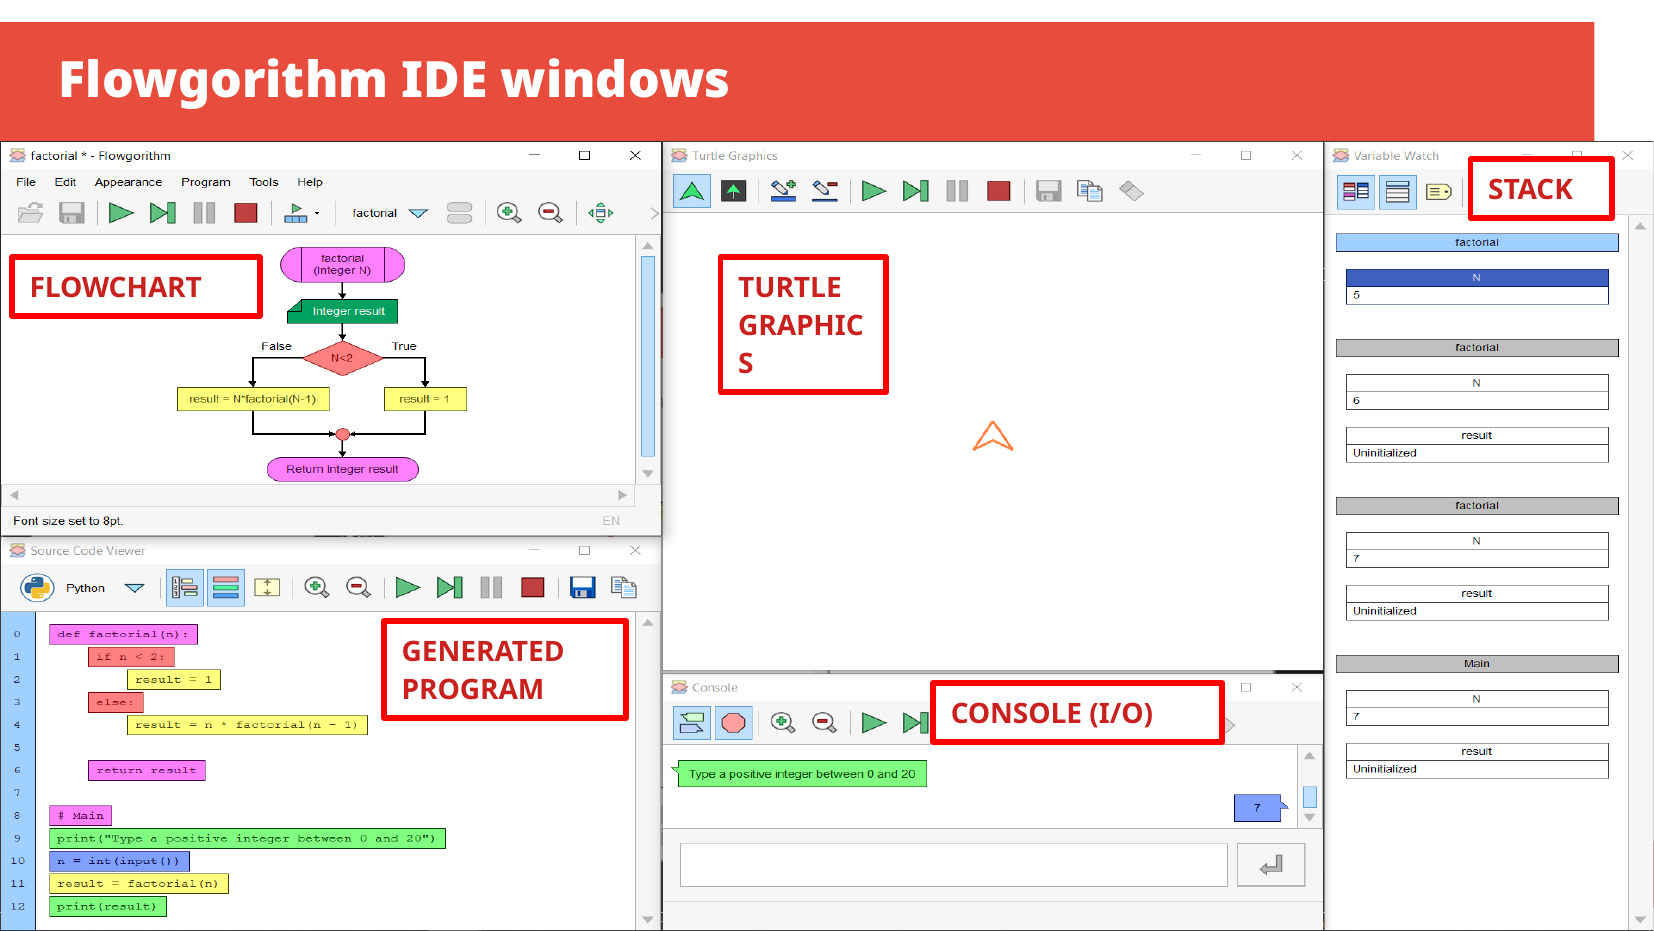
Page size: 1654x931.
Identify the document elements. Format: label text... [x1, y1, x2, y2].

text_box STACK [1470, 159, 1613, 216]
text_box FLOWCHART [11, 256, 260, 313]
text_box TURTLE GRAPHICS [720, 256, 886, 372]
picture [0, 141, 1654, 931]
text_box GENERATED PROGRAM [383, 620, 626, 712]
title Flowgorithm IDE windows [59, 44, 1595, 141]
text_box CONSOLE (I/O) [933, 682, 1223, 739]
